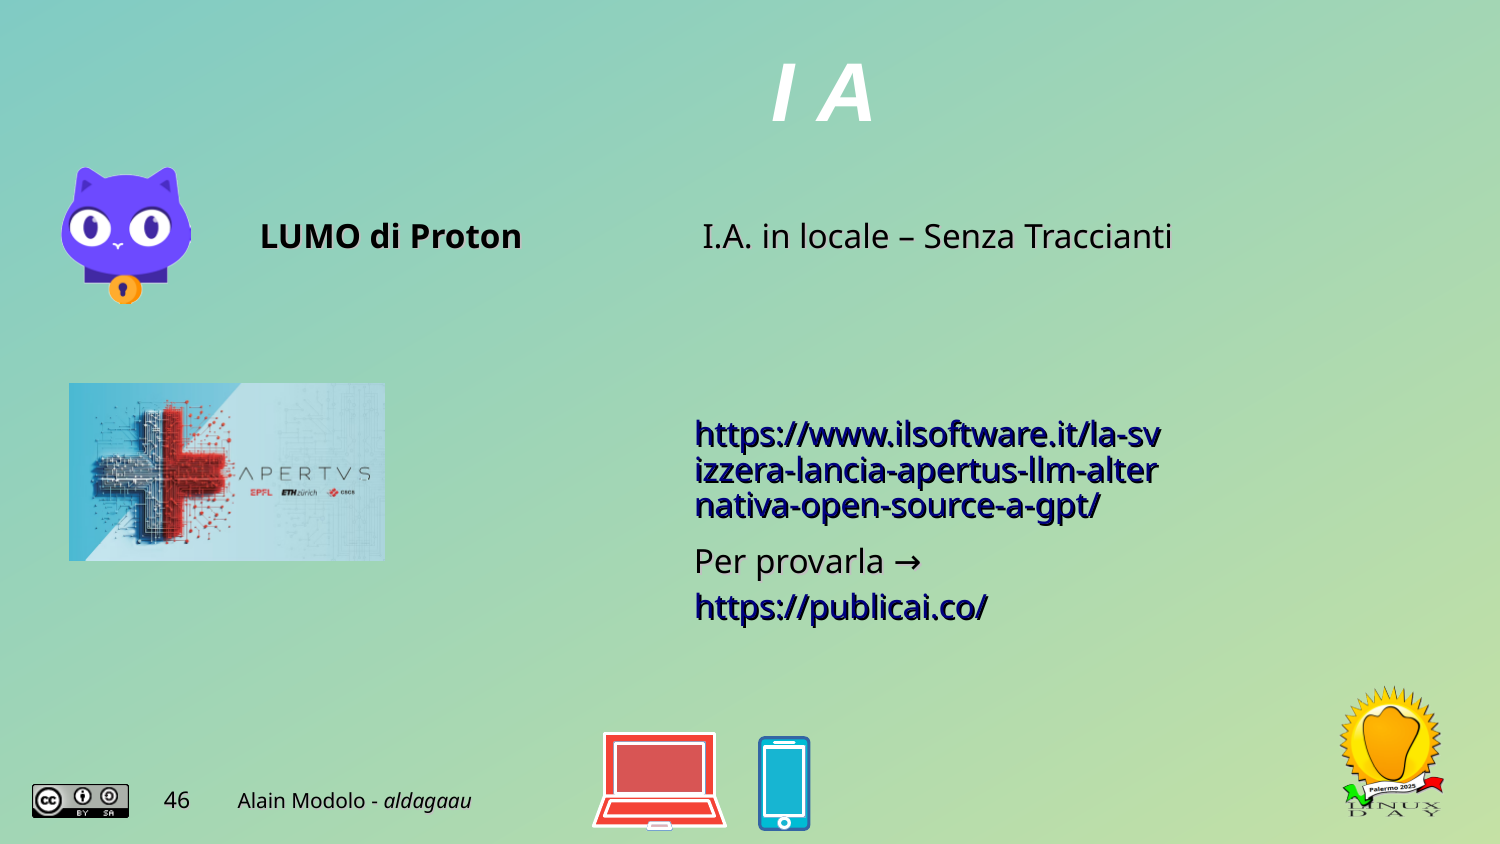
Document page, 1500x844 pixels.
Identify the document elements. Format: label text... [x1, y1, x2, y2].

picture [1233, 670, 1500, 844]
picture [69, 383, 385, 562]
text_box Per provarla → https://publicai.co/ [679, 530, 1241, 672]
text_box https://www.ilsoftware.it/la-svizzera-lancia-apertus-llm-alternativa-open-source-a-gpt/ [679, 403, 1184, 530]
text_box [759, 737, 809, 830]
text_box [593, 733, 726, 829]
picture [61, 167, 191, 304]
title I A [496, 0, 1152, 207]
picture [32, 784, 129, 818]
